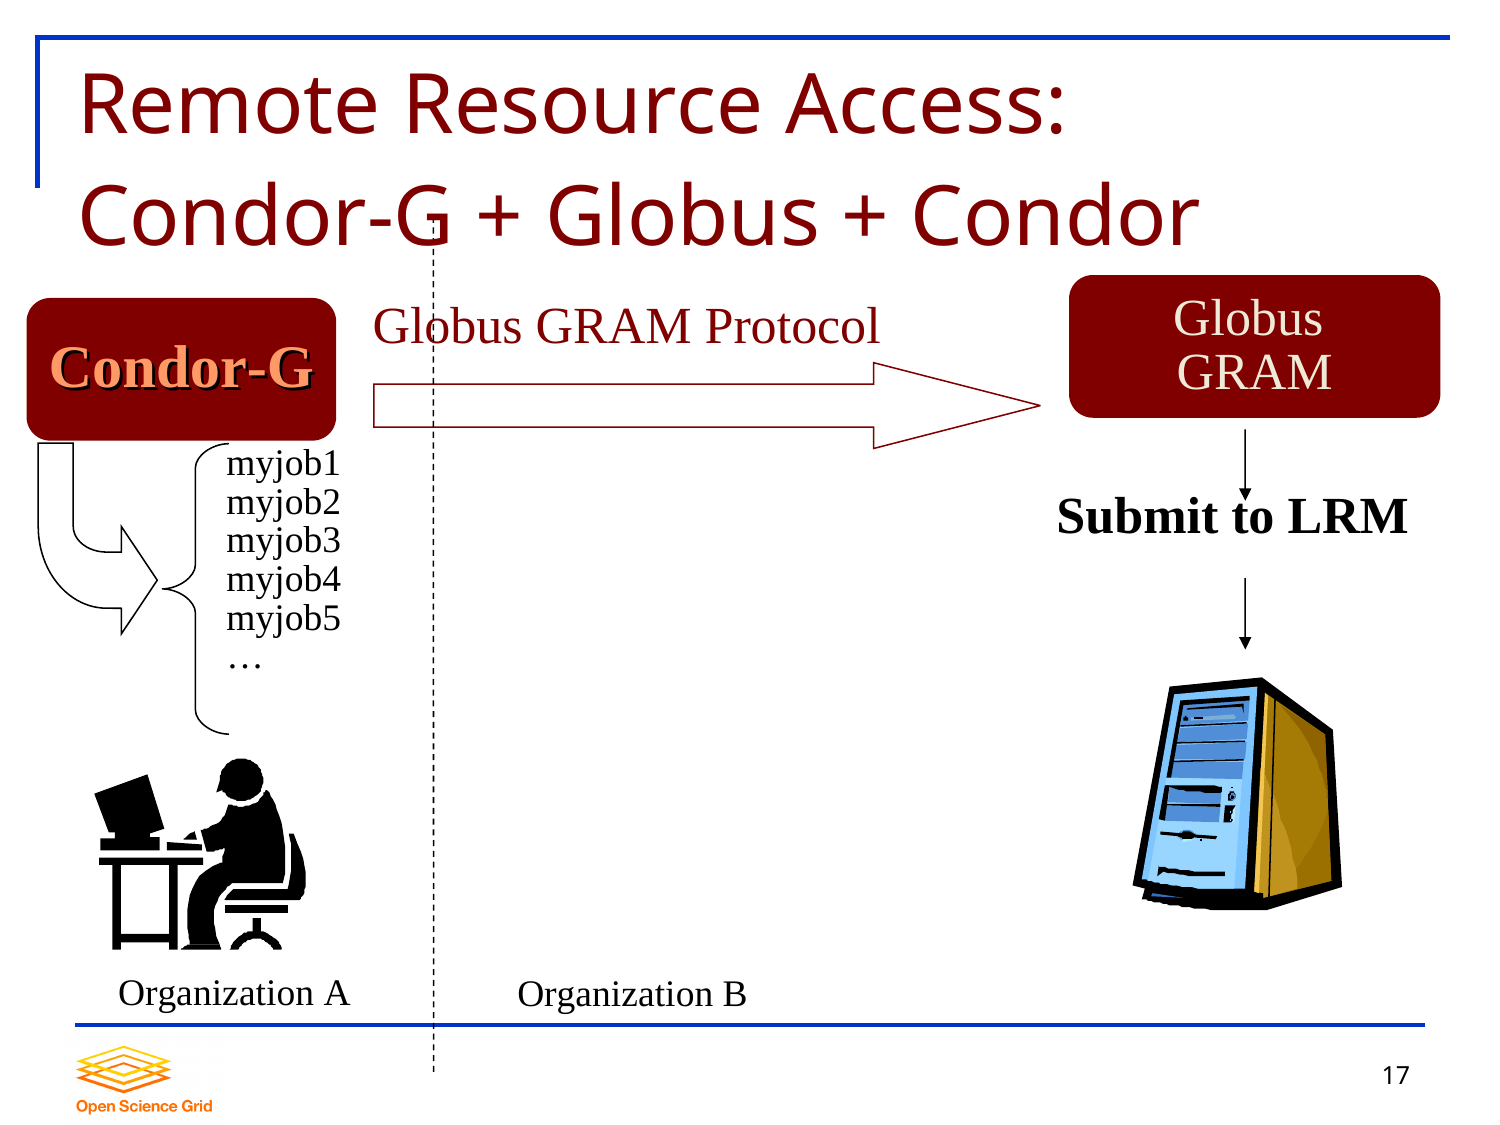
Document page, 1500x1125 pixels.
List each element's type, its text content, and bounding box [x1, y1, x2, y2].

picture [94, 758, 325, 957]
text_box Organization A [104, 967, 365, 1021]
text_box Submit to LRM [1043, 484, 1423, 552]
picture [1132, 677, 1349, 921]
text_box Globus GRAM [1069, 275, 1441, 418]
text_box myjob1 myjob2 myjob3 myjob4 myjob5 … [213, 437, 355, 684]
text_box Globus GRAM Protocol [359, 294, 1069, 362]
title Remote Resource Access: Condor-G + Globus + Condor [62, 37, 1450, 249]
text_box Condor-G [26, 297, 337, 441]
text_box Organization B [503, 969, 762, 1022]
text_box [373, 362, 1041, 449]
text_box [38, 443, 158, 634]
picture [62, 1032, 226, 1125]
